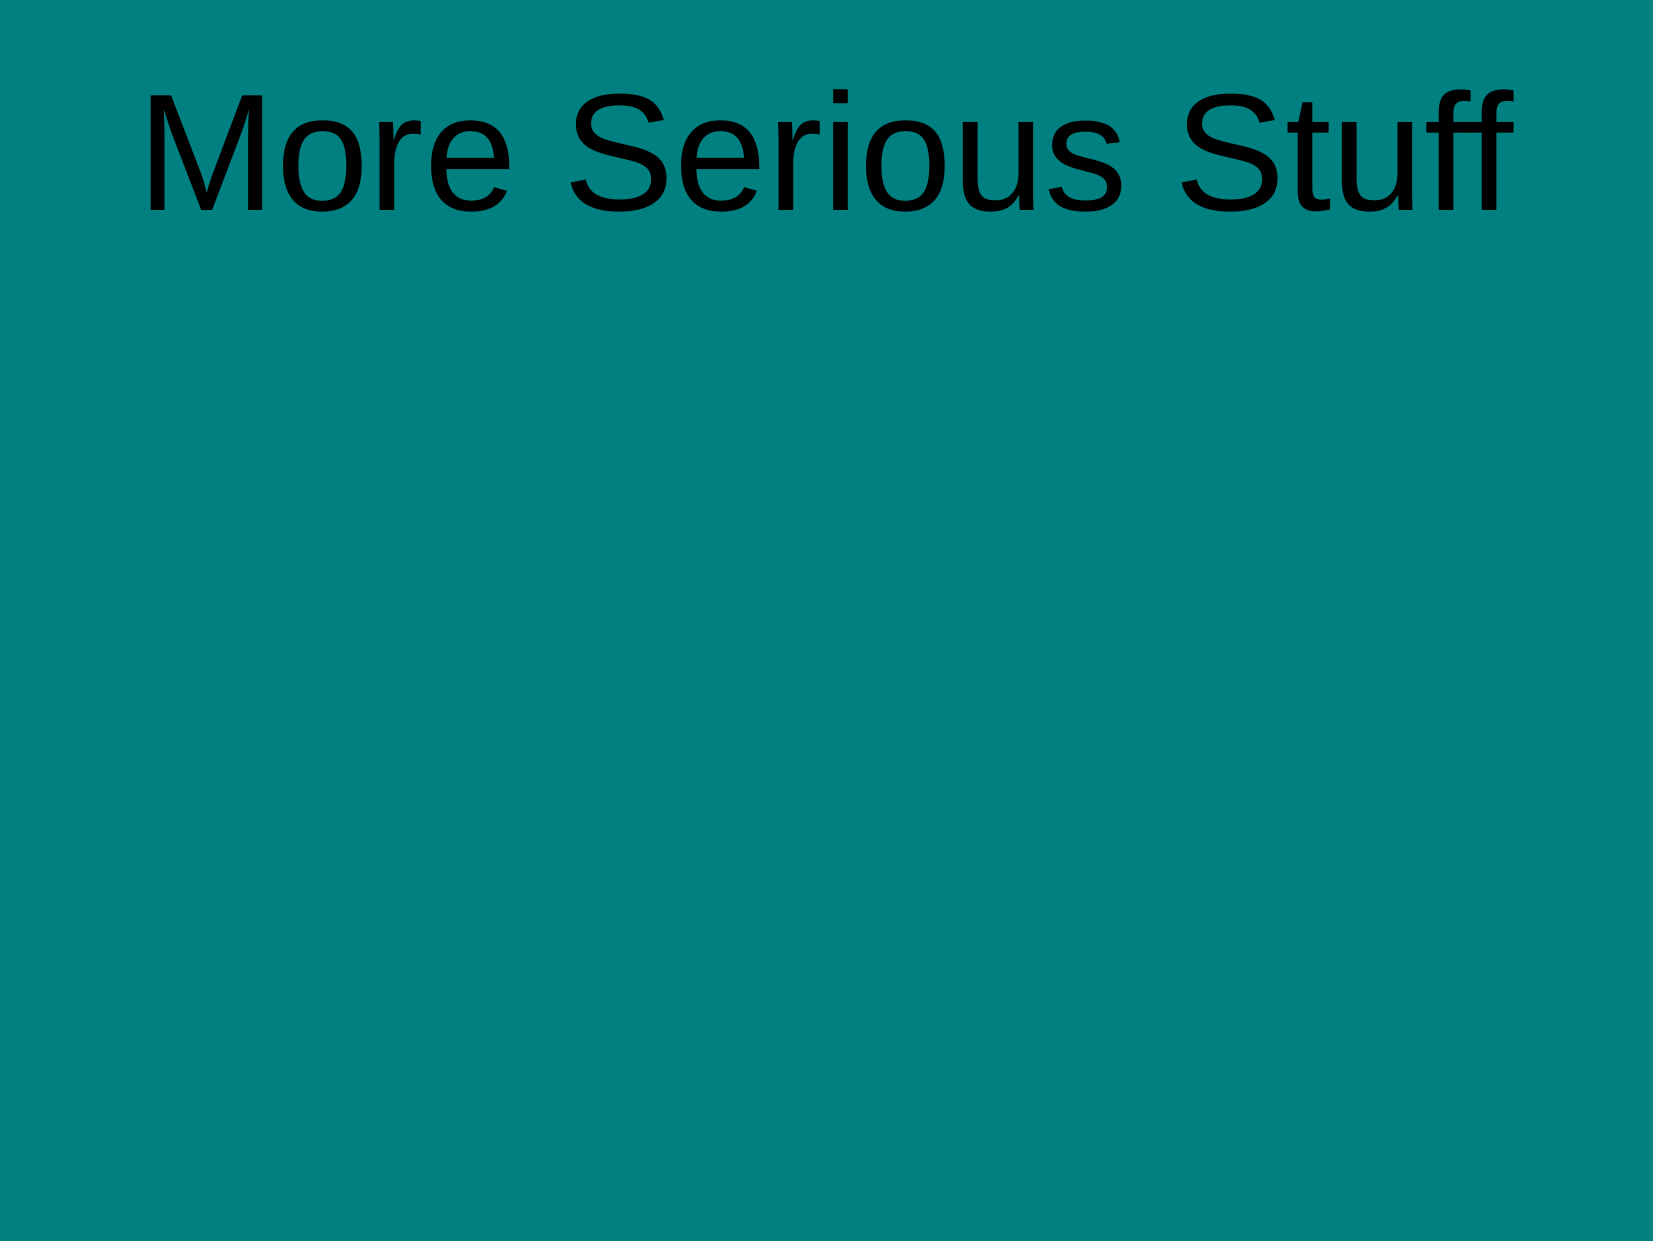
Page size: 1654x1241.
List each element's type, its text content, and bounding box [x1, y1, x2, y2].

title More Serious Stuff [82, 49, 1571, 257]
